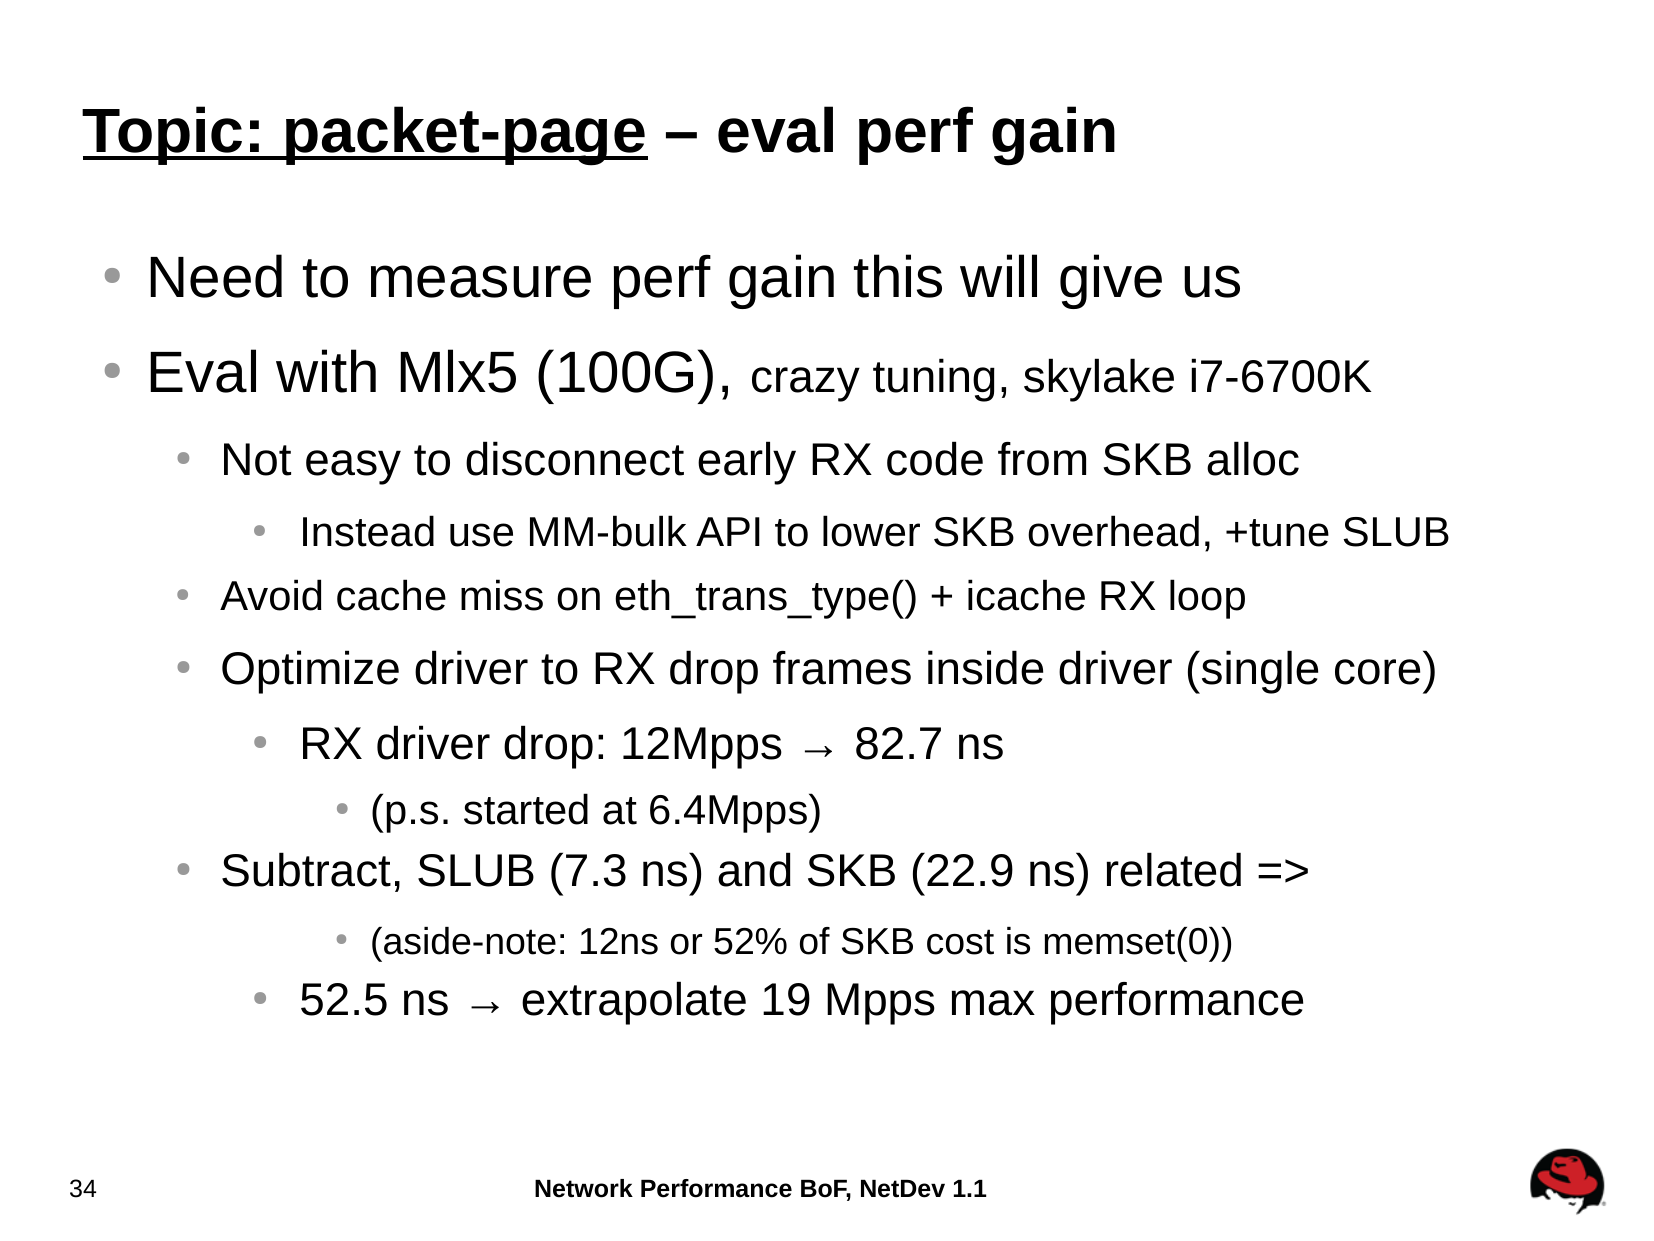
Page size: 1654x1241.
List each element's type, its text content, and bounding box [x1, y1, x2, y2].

title Topic: packet-page – eval perf gain [82, 37, 1571, 226]
picture [1529, 1146, 1612, 1224]
list Need to measure perf gain this will give us Eval with Mlx5 (100G), crazy tuning, skylake i7-6700K Not easy to disconnect early RX code from SKB alloc Instead use MM-bulk API to lower SKB overhead, +tune SLUB Avoid cache miss on eth_trans_type() + icache RX loop Optimize driver to RX drop frames inside driver (single core) RX driver drop: 12Mpps → 82.7 ns (p.s. started at 6.4Mpps) Subtract, SLUB (7.3 ns) and SKB (22.9 ns) related => (aside-note: 12ns or 52% of SKB cost is memset(0)) 52.5 ns → extrapolate 19 Mpps max performance [86, 244, 1575, 1039]
